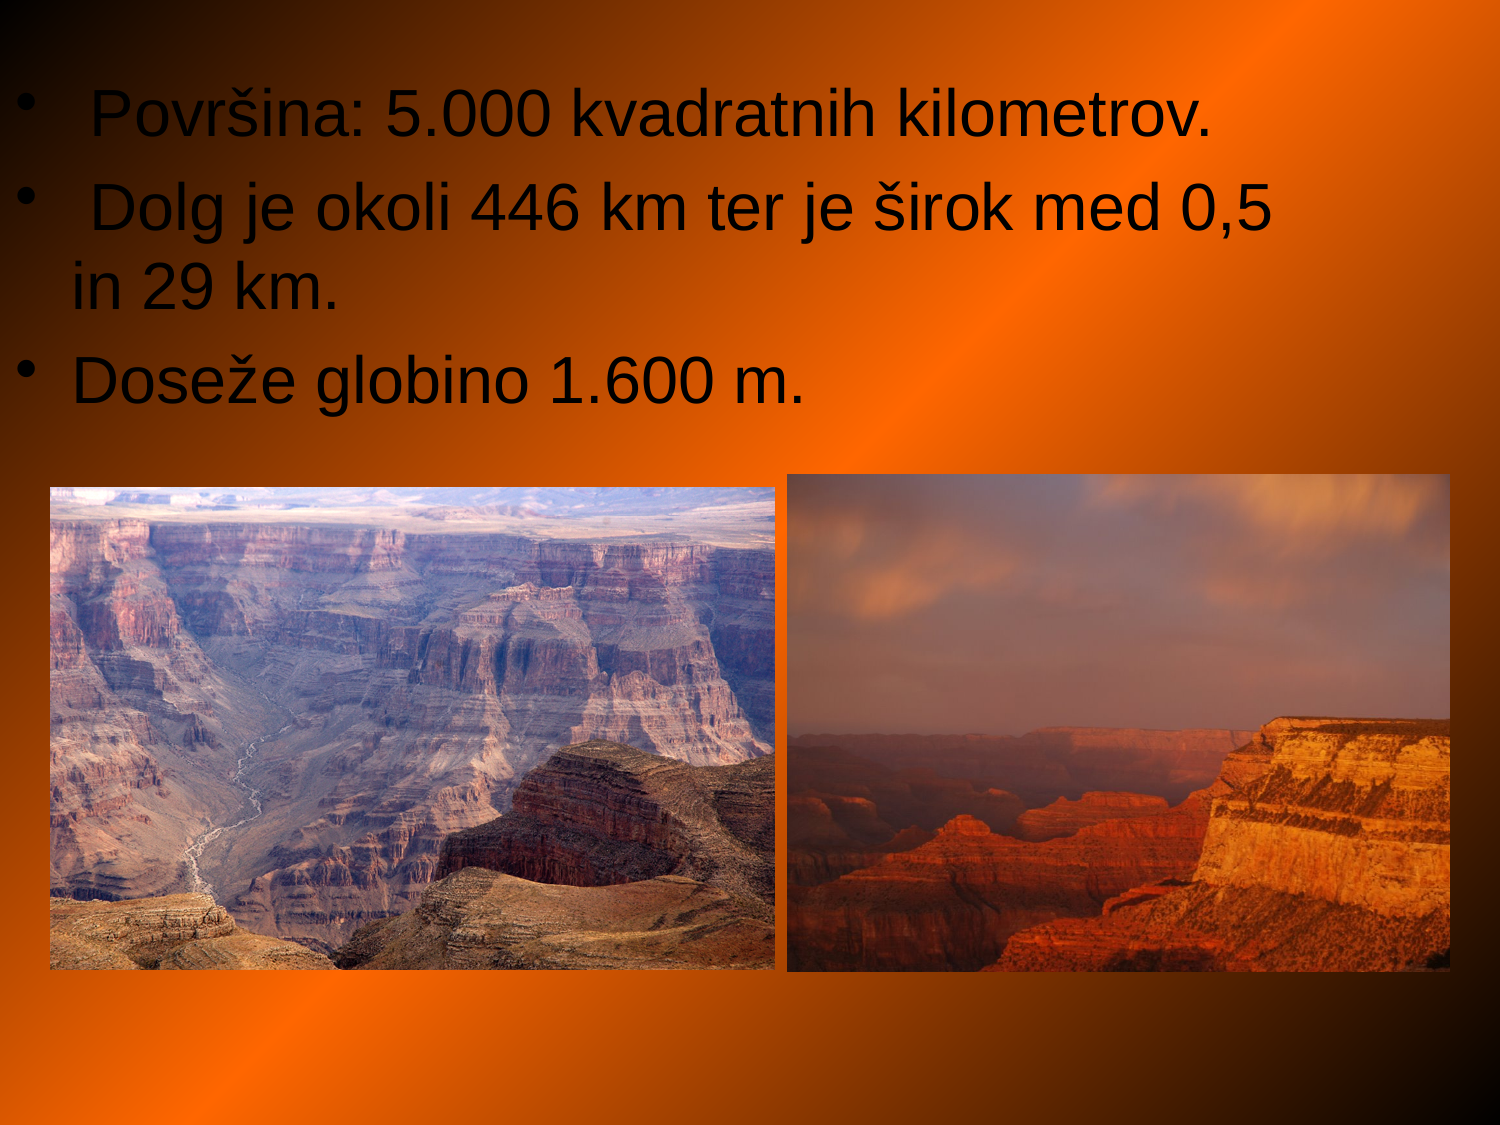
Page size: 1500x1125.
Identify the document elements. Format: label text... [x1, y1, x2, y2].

picture [50, 487, 775, 970]
picture [787, 474, 1450, 973]
list Površina: 5.000 kvadratnih kilometrov. Dolg je okoli 446 km ter je širok med 0,5 in 29 km. Doseže globino 1.600 m. [0, 62, 1350, 805]
